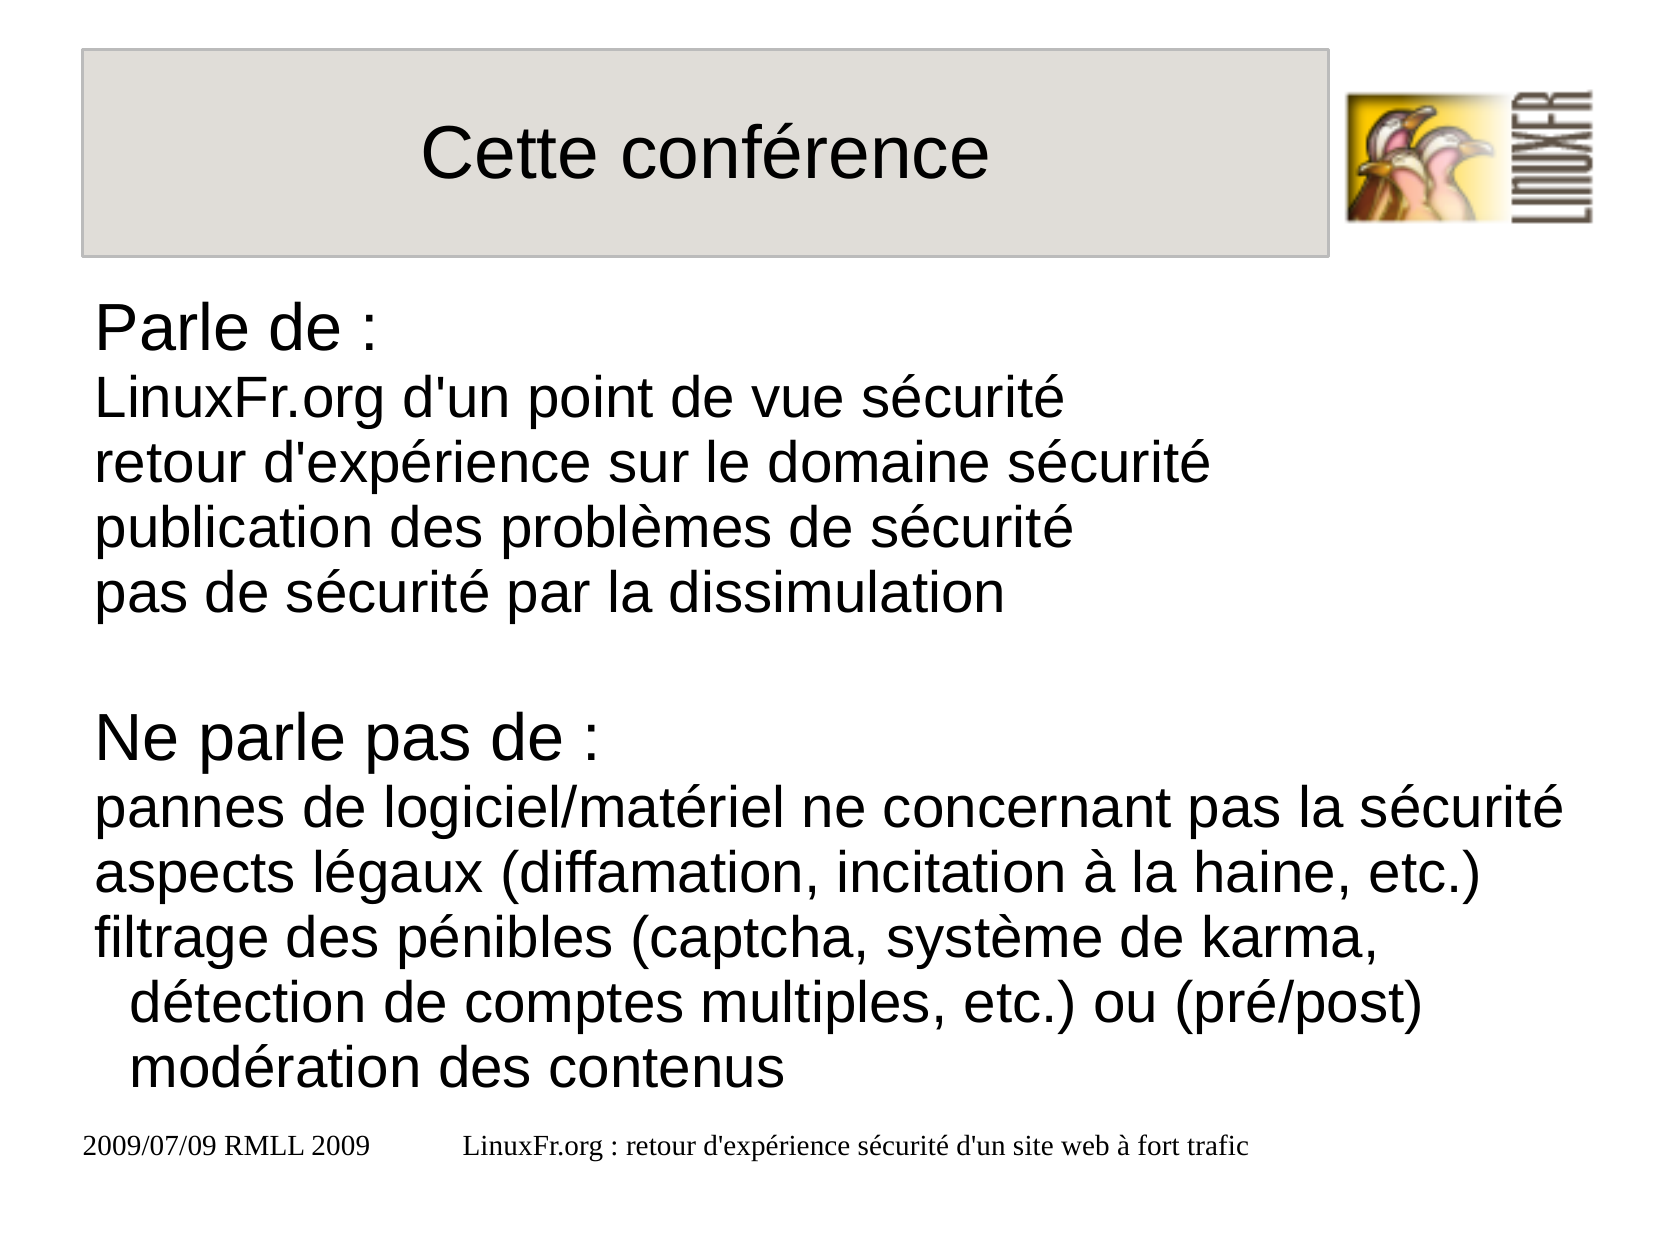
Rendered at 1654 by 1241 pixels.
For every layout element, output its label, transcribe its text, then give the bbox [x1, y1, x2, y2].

picture [1341, 88, 1601, 229]
title Cette conférence [82, 49, 1329, 257]
subtitle Parle de : LinuxFr.org d'un point de vue sécurité retour d'expérience sur le domaine sécurité publication des problèmes de sécurité pas de sécurité par la dissimulation Ne parle pas de : pannes de logiciel/matériel ne concernant pas la sécurité aspects légaux (diffamation, incitation à la haine, etc.) filtrage des pénibles (captcha, système de karma, détection de comptes multiples, etc.) ou (pré/post) modération des contenus [59, 290, 1625, 1100]
